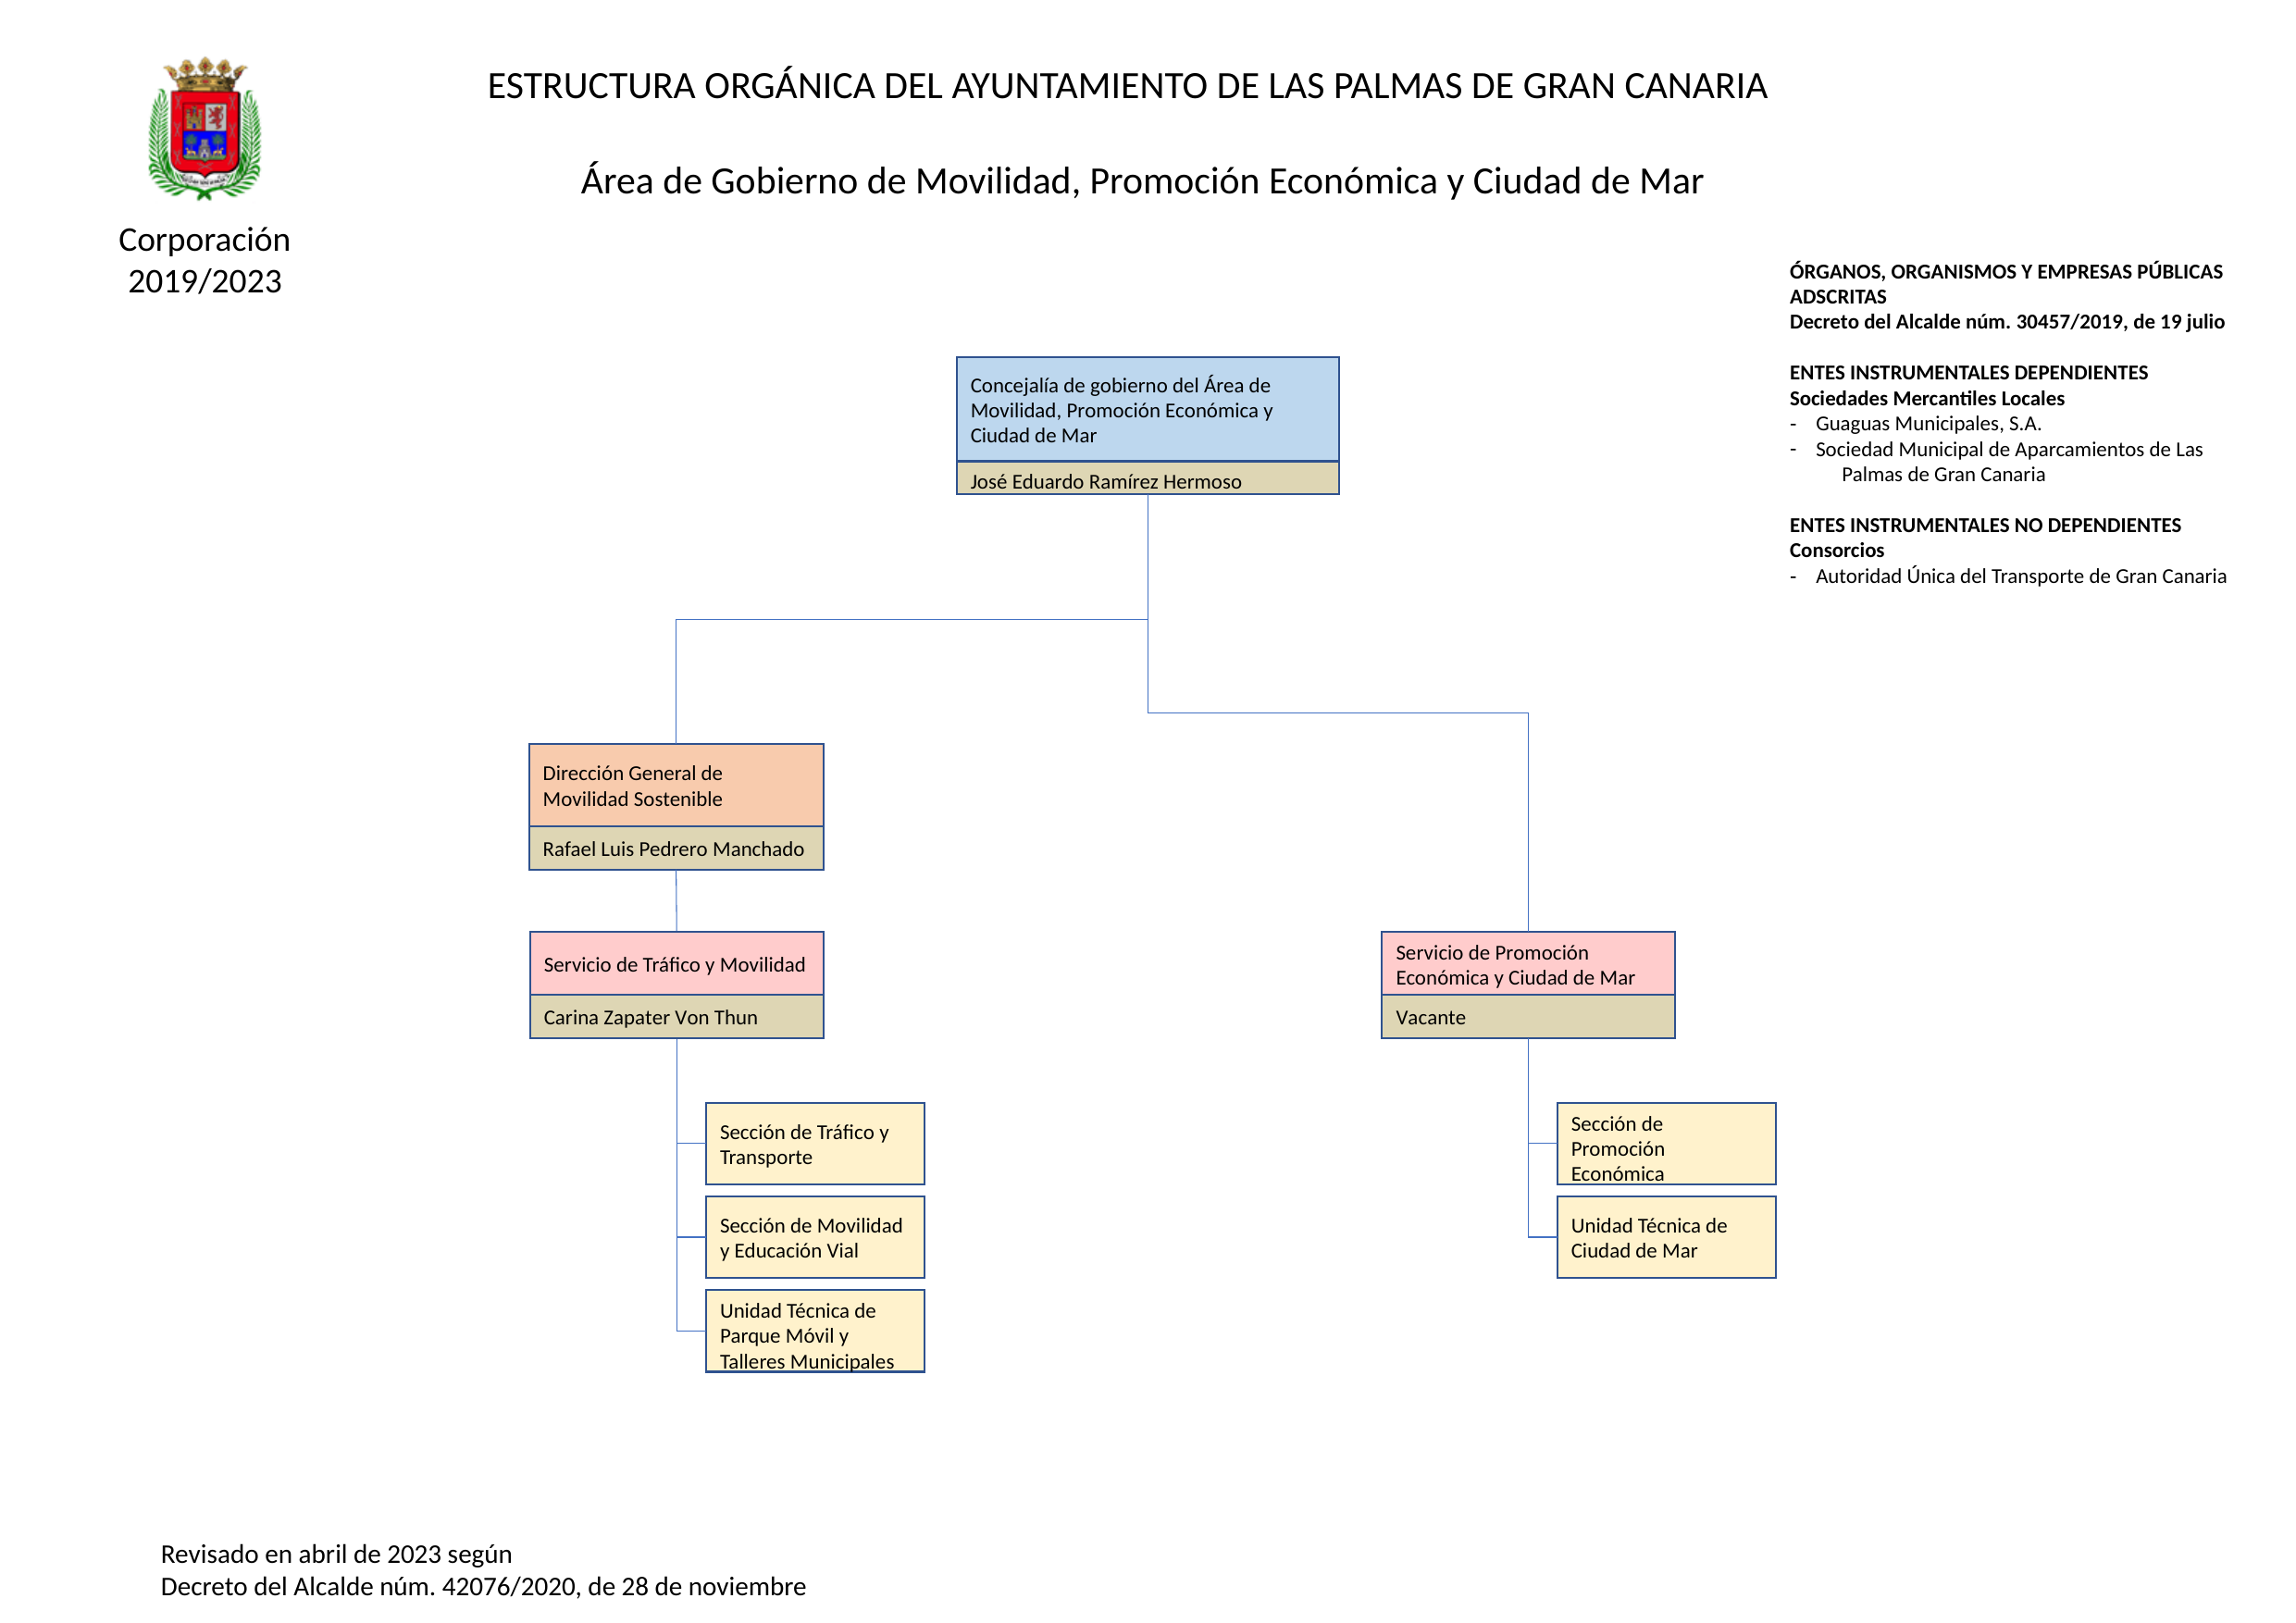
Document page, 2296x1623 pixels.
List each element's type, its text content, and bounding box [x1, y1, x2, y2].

text_box Rafael Luis Pedrero Manchado [529, 826, 824, 870]
text_box Unidad Técnica de Parque Móvil y Talleres Municipales [706, 1290, 925, 1372]
text_box Sección de Tráfico y Transporte [706, 1103, 925, 1184]
text_box ÓRGANOS, ORGANISMOS Y EMPRESAS PÚBLICAS ADSCRITAS Decreto del Alcalde núm. 30457/2019, de 19 julio ENTES INSTRUMENTALES DEPENDIENTES Sociedades Mercantiles Locales Guaguas Municipales, S.A. Sociedad Municipal de Aparcamientos de Las Palmas de Gran Canaria ENTES INSTRUMENTALES NO DEPENDIENTES Consorcios Autoridad Única del Transporte de Gran Canaria [1776, 250, 2256, 599]
text_box Concejalía de gobierno del Área de Movilidad, Promoción Económica y Ciudad de Mar [957, 357, 1339, 461]
text_box Vacante [1382, 995, 1675, 1038]
text_box Unidad Técnica de Ciudad de Mar [1558, 1196, 1776, 1278]
text_box Carina Zapater Von Thun [530, 995, 824, 1038]
text_box José Eduardo Ramírez Hermoso [957, 461, 1339, 494]
text_box Dirección General de Movilidad Sostenible [529, 744, 824, 826]
text_box Revisado en abril de 2023 según Decreto del Alcalde núm. 42076/2020, de 28 de noviembre [146, 1529, 1339, 1609]
text_box Servicio de Tráfico y Movilidad [530, 932, 824, 995]
text_box Corporación 2019/2023 [82, 209, 328, 308]
text_box Área de Gobierno de Movilidad, Promoción Económica y Ciudad de Mar [566, 147, 1729, 209]
text_box Servicio de Promoción Económica y Ciudad de Mar [1382, 932, 1675, 995]
text_box Sección de Promoción Económica [1558, 1103, 1776, 1184]
picture [146, 53, 263, 204]
text_box Sección de Movilidad y Educación Vial [706, 1196, 925, 1278]
text_box ESTRUCTURA ORGÁNICA DEL AYUNTAMIENTO DE LAS PALMAS DE GRAN CANARIA [473, 53, 1822, 114]
